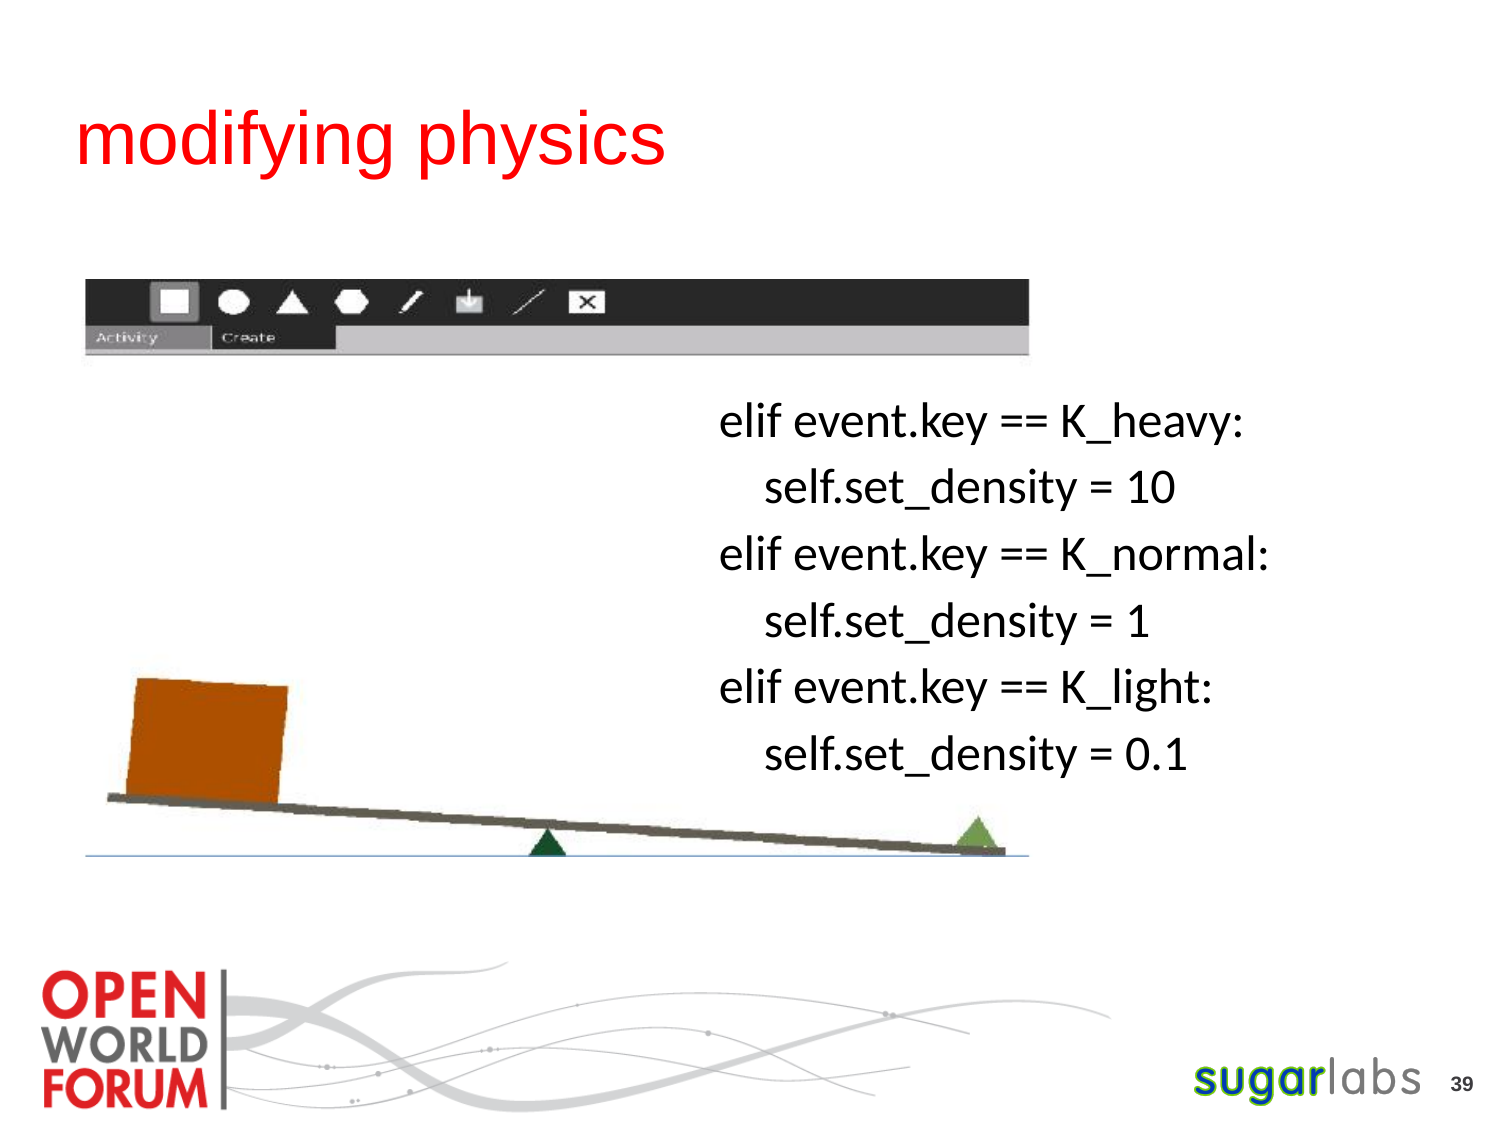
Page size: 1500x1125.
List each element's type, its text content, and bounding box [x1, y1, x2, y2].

picture [1194, 1057, 1420, 1106]
subtitle elif event.key == K_heavy: self.set_density = 10 elif event.key == K_normal: self.set_density = 1 elif event.key == K_light: self.set_density = 0.1 [718, 227, 1466, 956]
picture [81, 279, 718, 857]
title modifying physics [75, 52, 1425, 226]
picture [41, 957, 1112, 1119]
